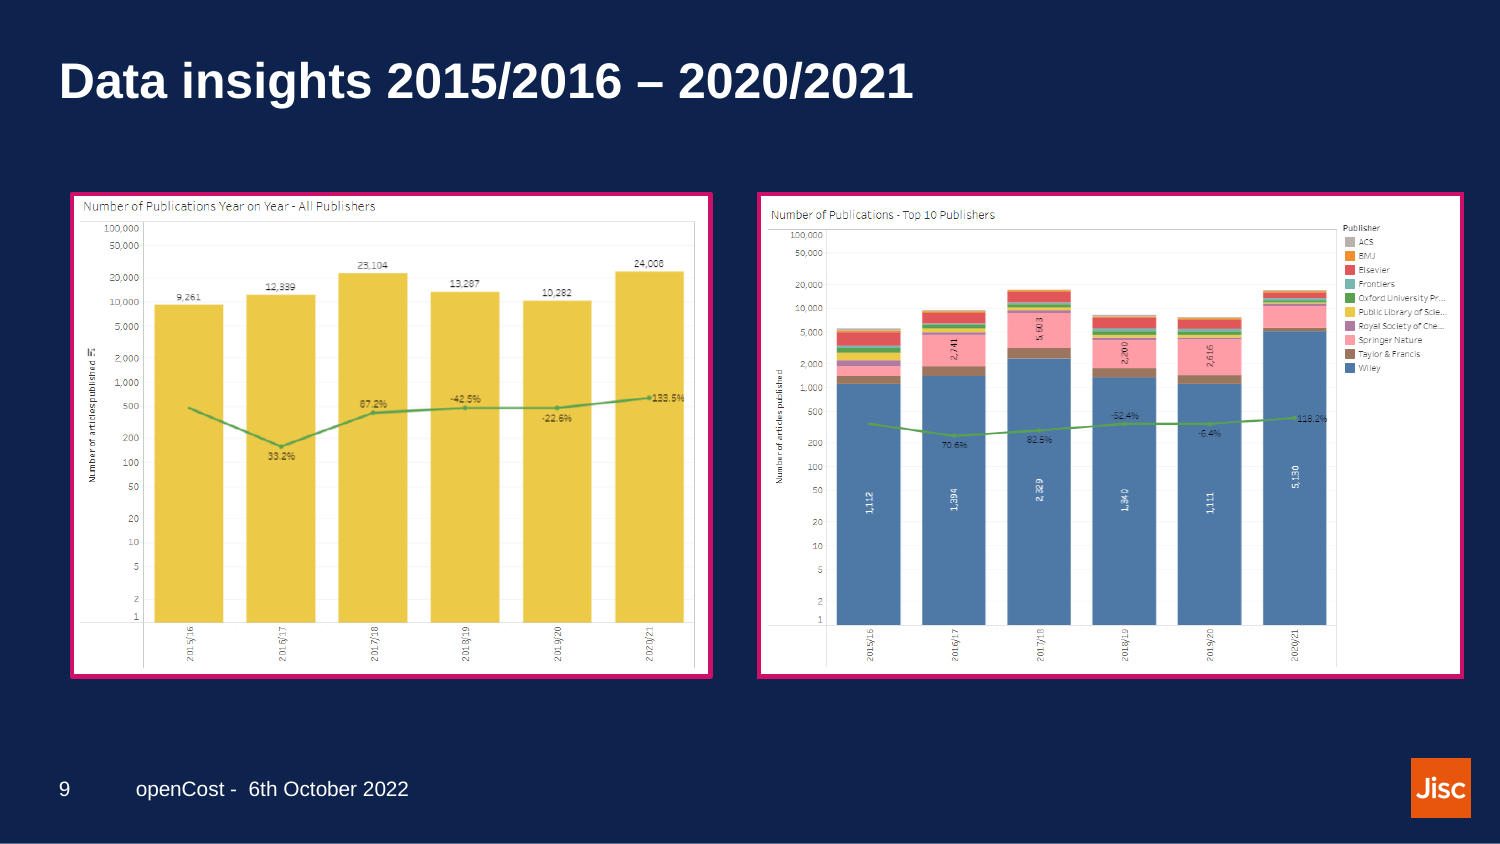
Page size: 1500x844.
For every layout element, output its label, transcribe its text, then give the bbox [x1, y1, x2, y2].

picture [761, 195, 1460, 675]
slide_number <number> [58, 758, 92, 818]
picture [1411, 758, 1471, 818]
title Data insights 2015/2016 – 2020/2021 [58, 55, 1129, 112]
picture [74, 195, 709, 675]
footer openCost - 6th October 2022 [135, 758, 709, 818]
